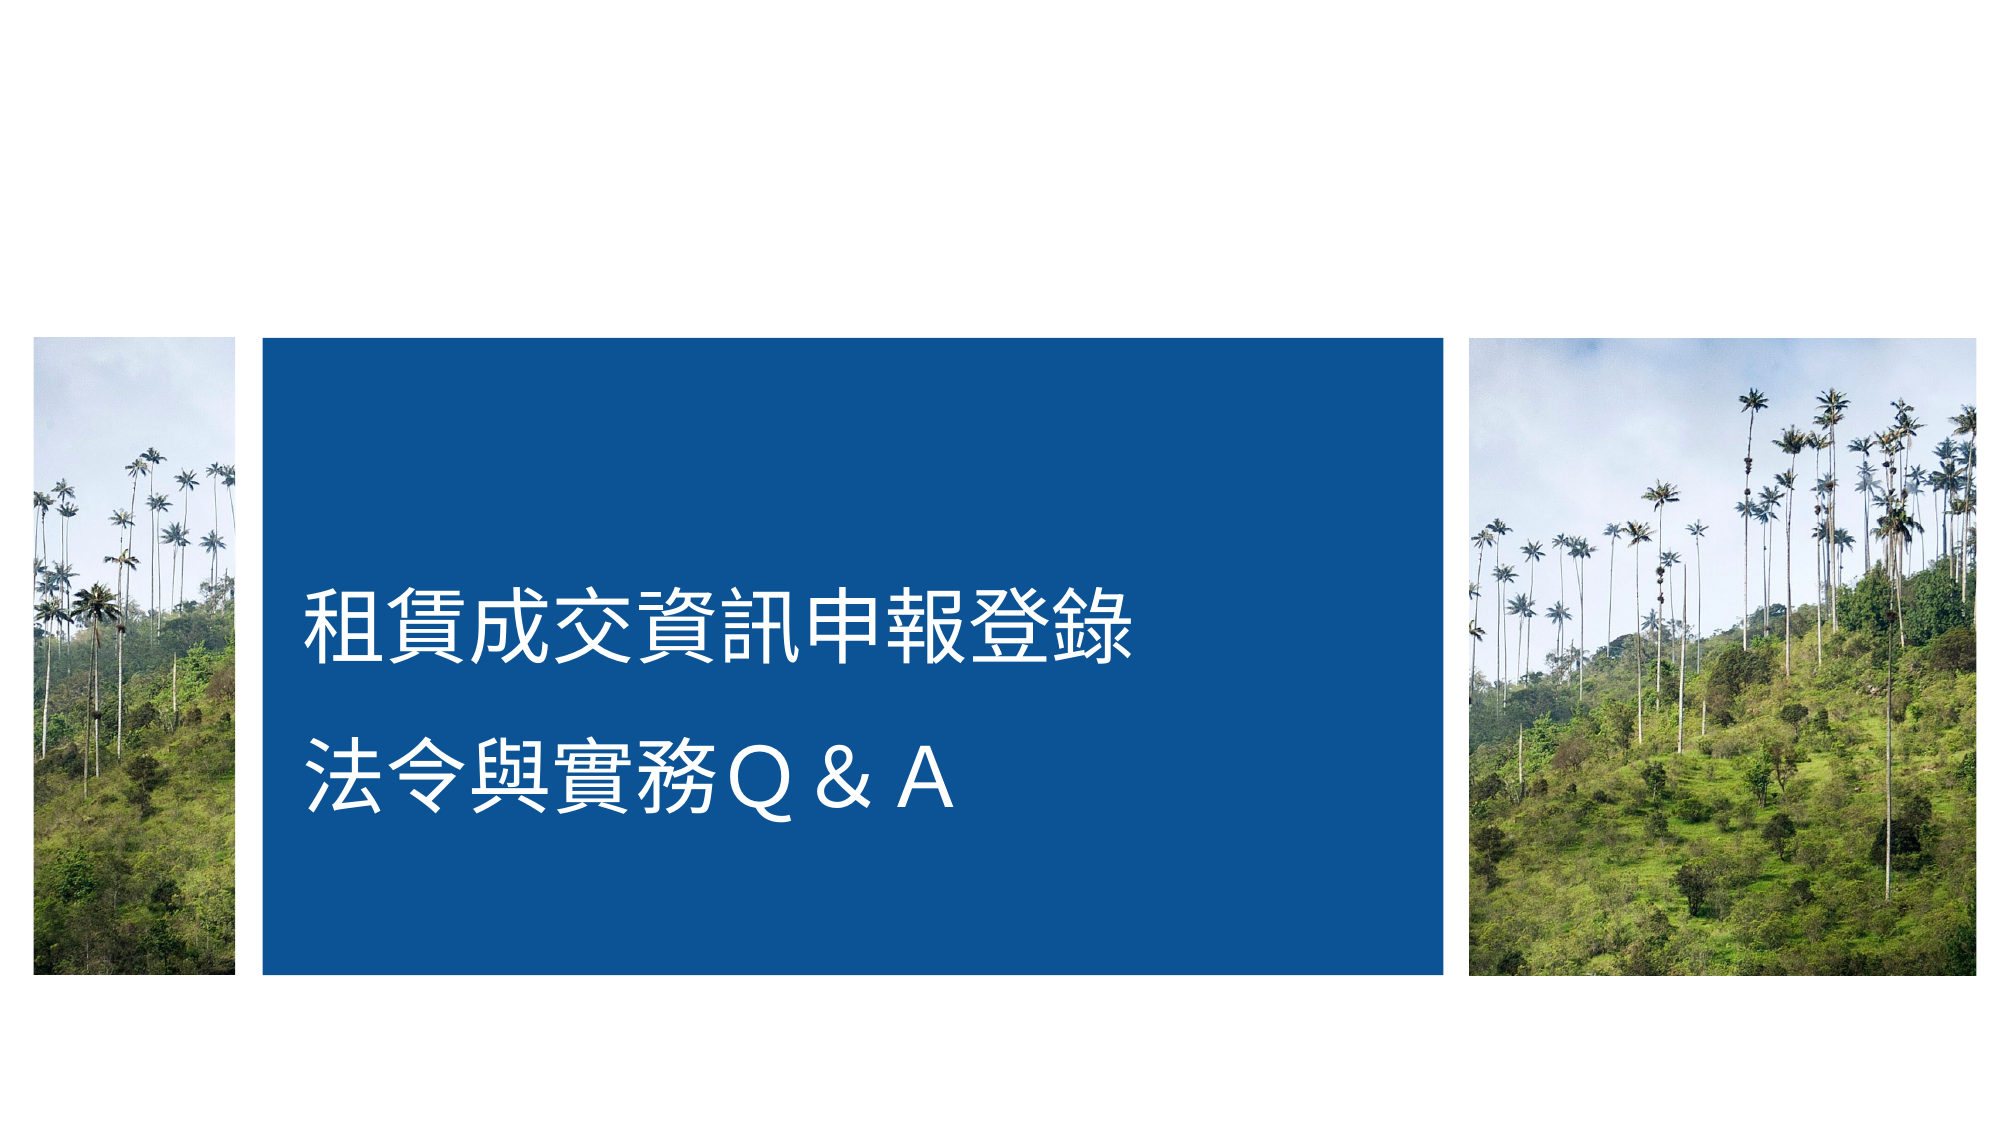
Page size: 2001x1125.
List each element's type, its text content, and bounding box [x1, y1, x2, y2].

title 租賃成交資訊申報登錄法令與實務Ｑ＆Ａ [287, 371, 1223, 832]
picture [1469, 338, 1977, 976]
picture [33, 337, 53, 975]
